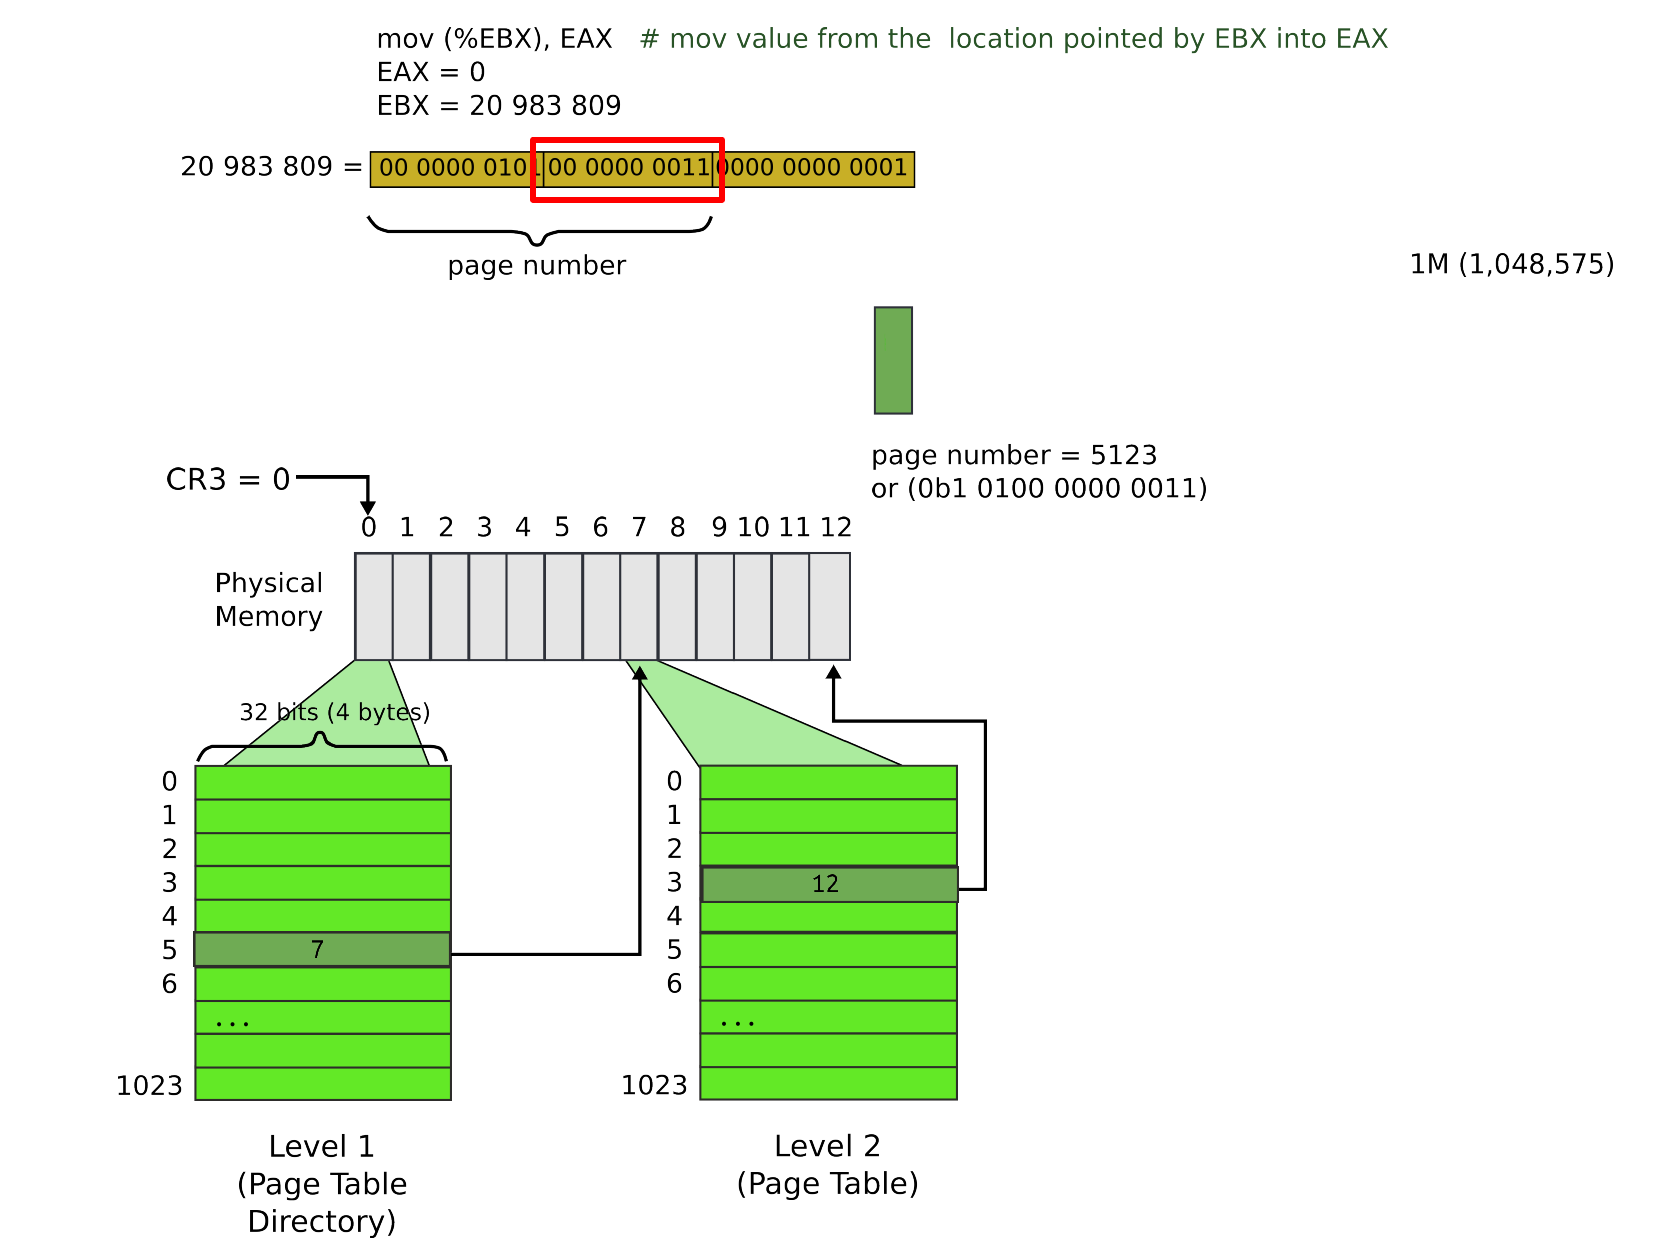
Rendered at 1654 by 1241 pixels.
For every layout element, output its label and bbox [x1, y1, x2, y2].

picture [536, 143, 719, 188]
picture [167, 467, 289, 490]
picture [1412, 252, 1613, 277]
picture [118, 475, 987, 1238]
picture [182, 27, 1388, 188]
picture [75, 298, 1564, 501]
picture [366, 215, 713, 280]
